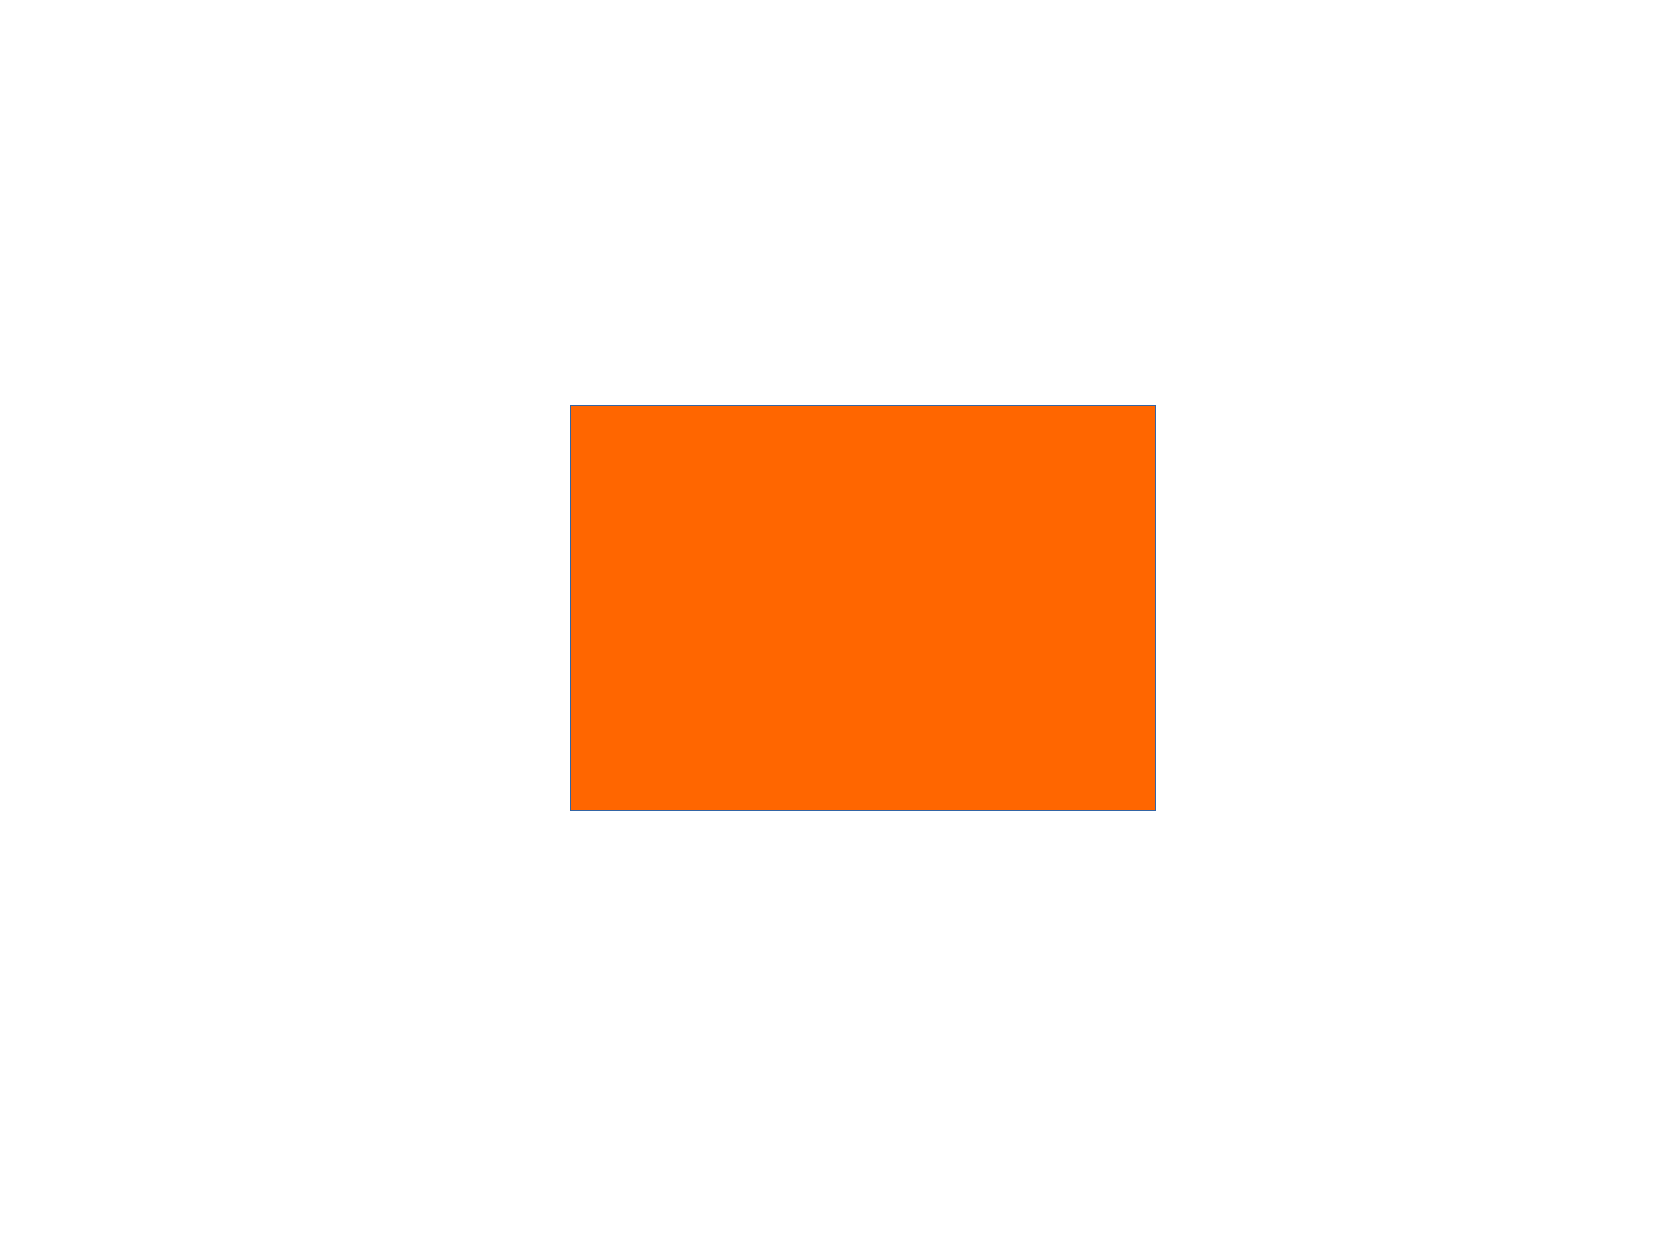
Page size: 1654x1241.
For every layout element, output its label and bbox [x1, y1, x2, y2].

text_box [570, 405, 1156, 811]
